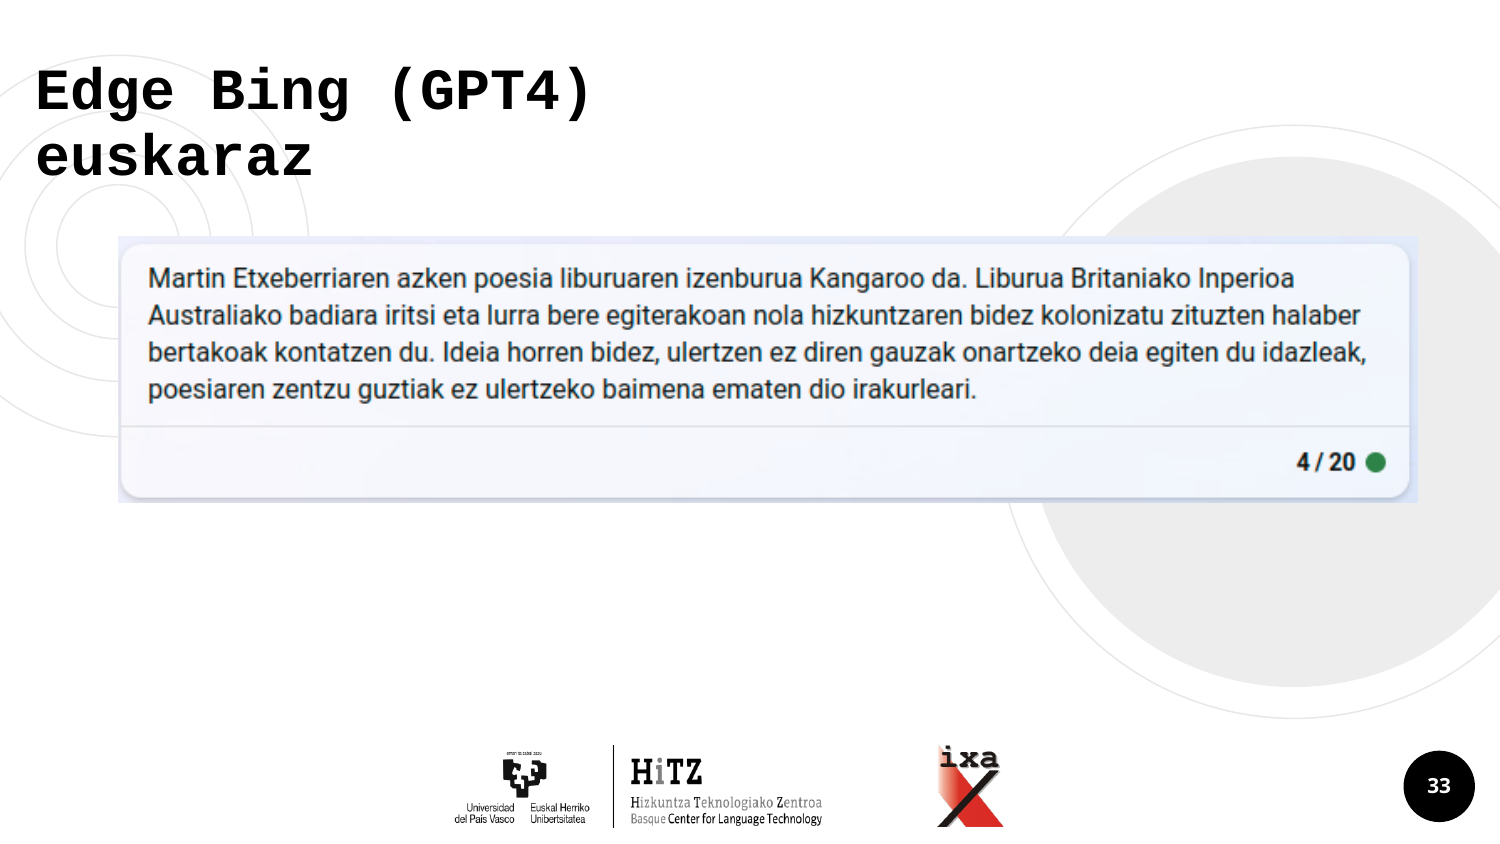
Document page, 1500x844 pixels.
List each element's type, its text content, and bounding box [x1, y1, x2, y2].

picture [937, 744, 1004, 827]
picture [450, 745, 827, 828]
title Edge Bing (GPT4) euskaraz [35, 60, 1182, 193]
picture [118, 236, 1418, 503]
text_box <zenbakia> [1403, 750, 1475, 823]
